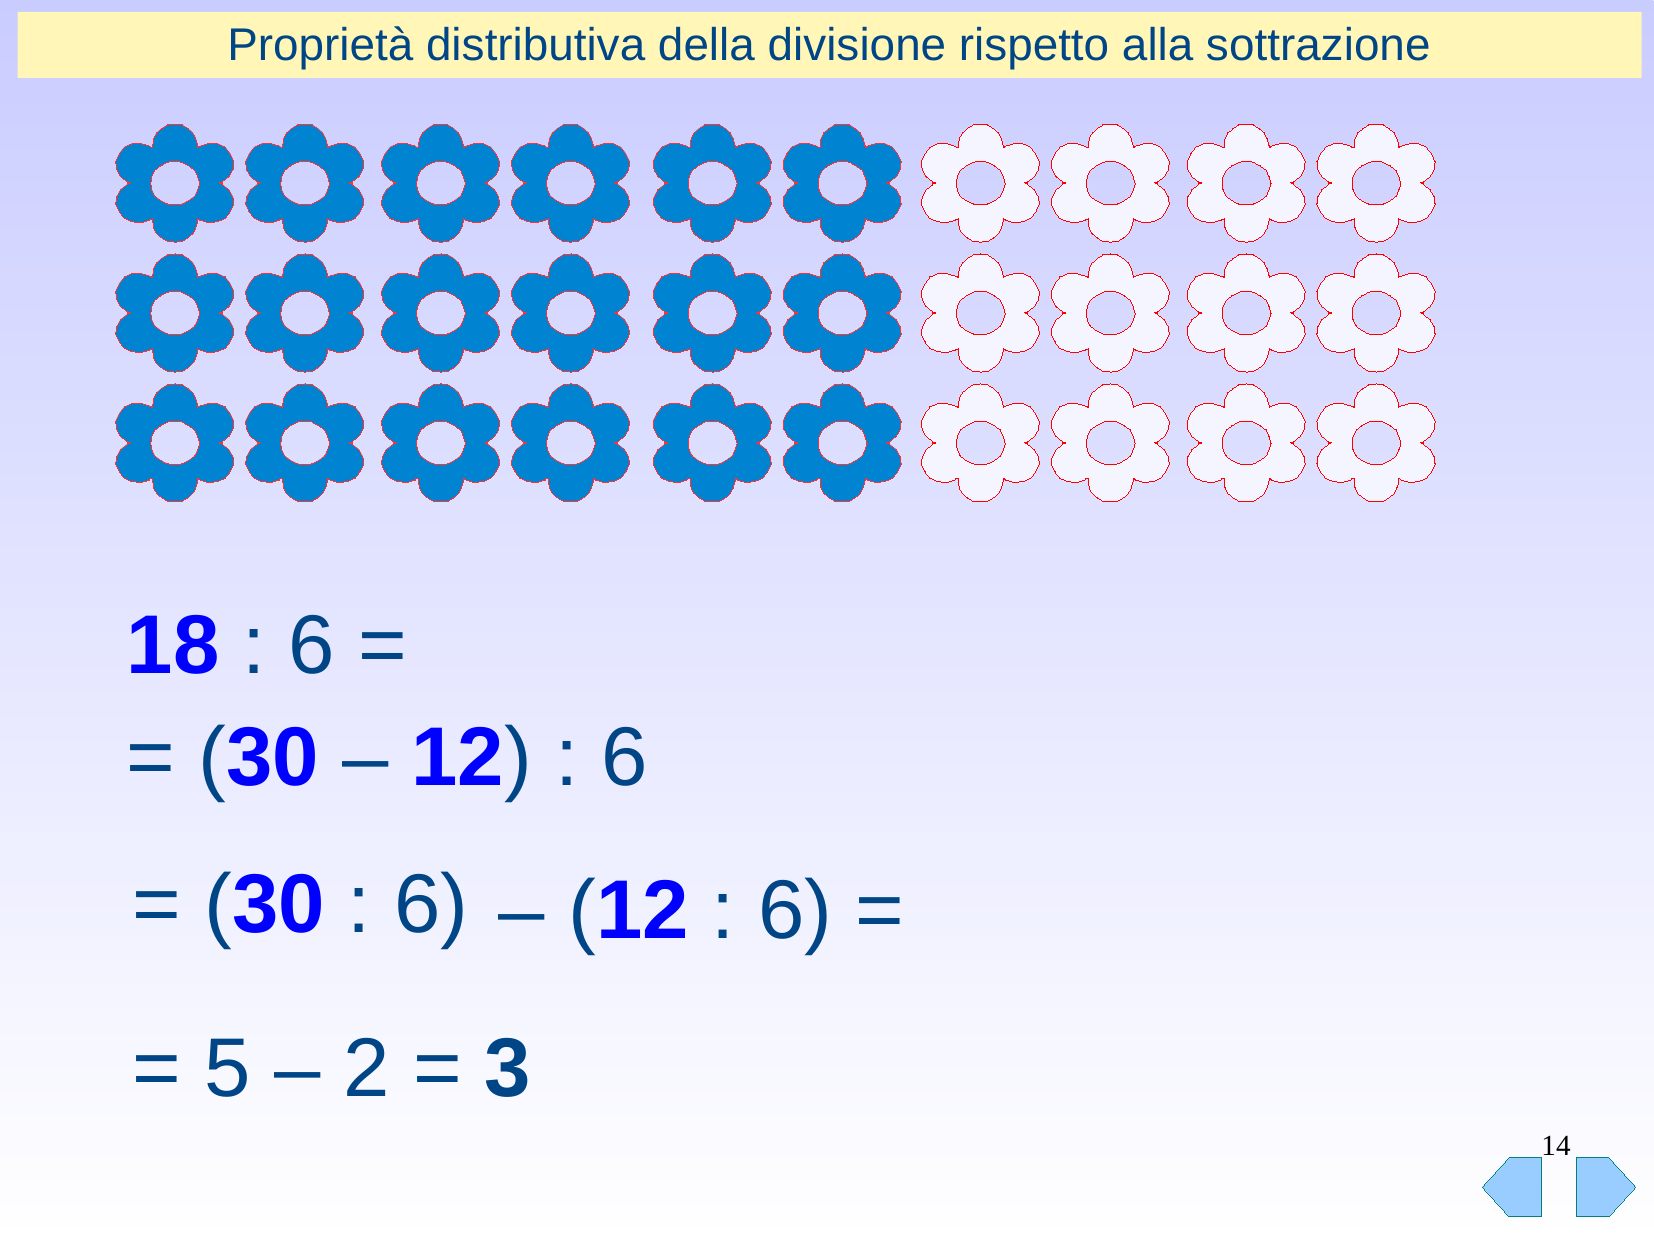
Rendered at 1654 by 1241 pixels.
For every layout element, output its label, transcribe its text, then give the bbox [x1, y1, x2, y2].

text_box 18 : 6 = [112, 590, 857, 699]
text_box = 5 – 2 = 3 [118, 1014, 798, 1123]
text_box [1051, 124, 1170, 243]
text_box [245, 383, 364, 502]
text_box [921, 253, 1040, 373]
text_box [1482, 1157, 1542, 1217]
text_box [115, 383, 234, 502]
text_box [115, 253, 234, 373]
text_box [1051, 383, 1170, 502]
text_box [1316, 253, 1436, 373]
text_box [245, 124, 364, 243]
text_box [381, 253, 500, 373]
text_box [381, 124, 500, 243]
text_box [653, 253, 772, 373]
text_box [115, 124, 234, 243]
text_box [511, 383, 630, 502]
text_box – (12 : 6) = [484, 856, 928, 965]
text_box [783, 383, 902, 502]
text_box Proprietà distributiva della divisione rispetto alla sottrazione [17, 11, 1642, 78]
text_box = (30 – 12) : 6 [112, 702, 857, 811]
text_box [783, 253, 902, 373]
text_box [783, 124, 902, 243]
text_box [653, 124, 772, 243]
text_box [511, 253, 630, 373]
text_box [381, 383, 500, 502]
text_box [511, 124, 630, 243]
text_box [653, 383, 772, 502]
text_box [1187, 124, 1306, 243]
text_box [1316, 383, 1436, 502]
text_box [245, 253, 364, 373]
text_box [1051, 253, 1170, 373]
text_box [921, 383, 1040, 502]
text_box = (30 : 6) [118, 850, 502, 959]
text_box [1316, 124, 1436, 243]
text_box [921, 124, 1040, 243]
text_box [1187, 383, 1306, 502]
text_box [1576, 1157, 1636, 1217]
text_box [1187, 253, 1306, 373]
